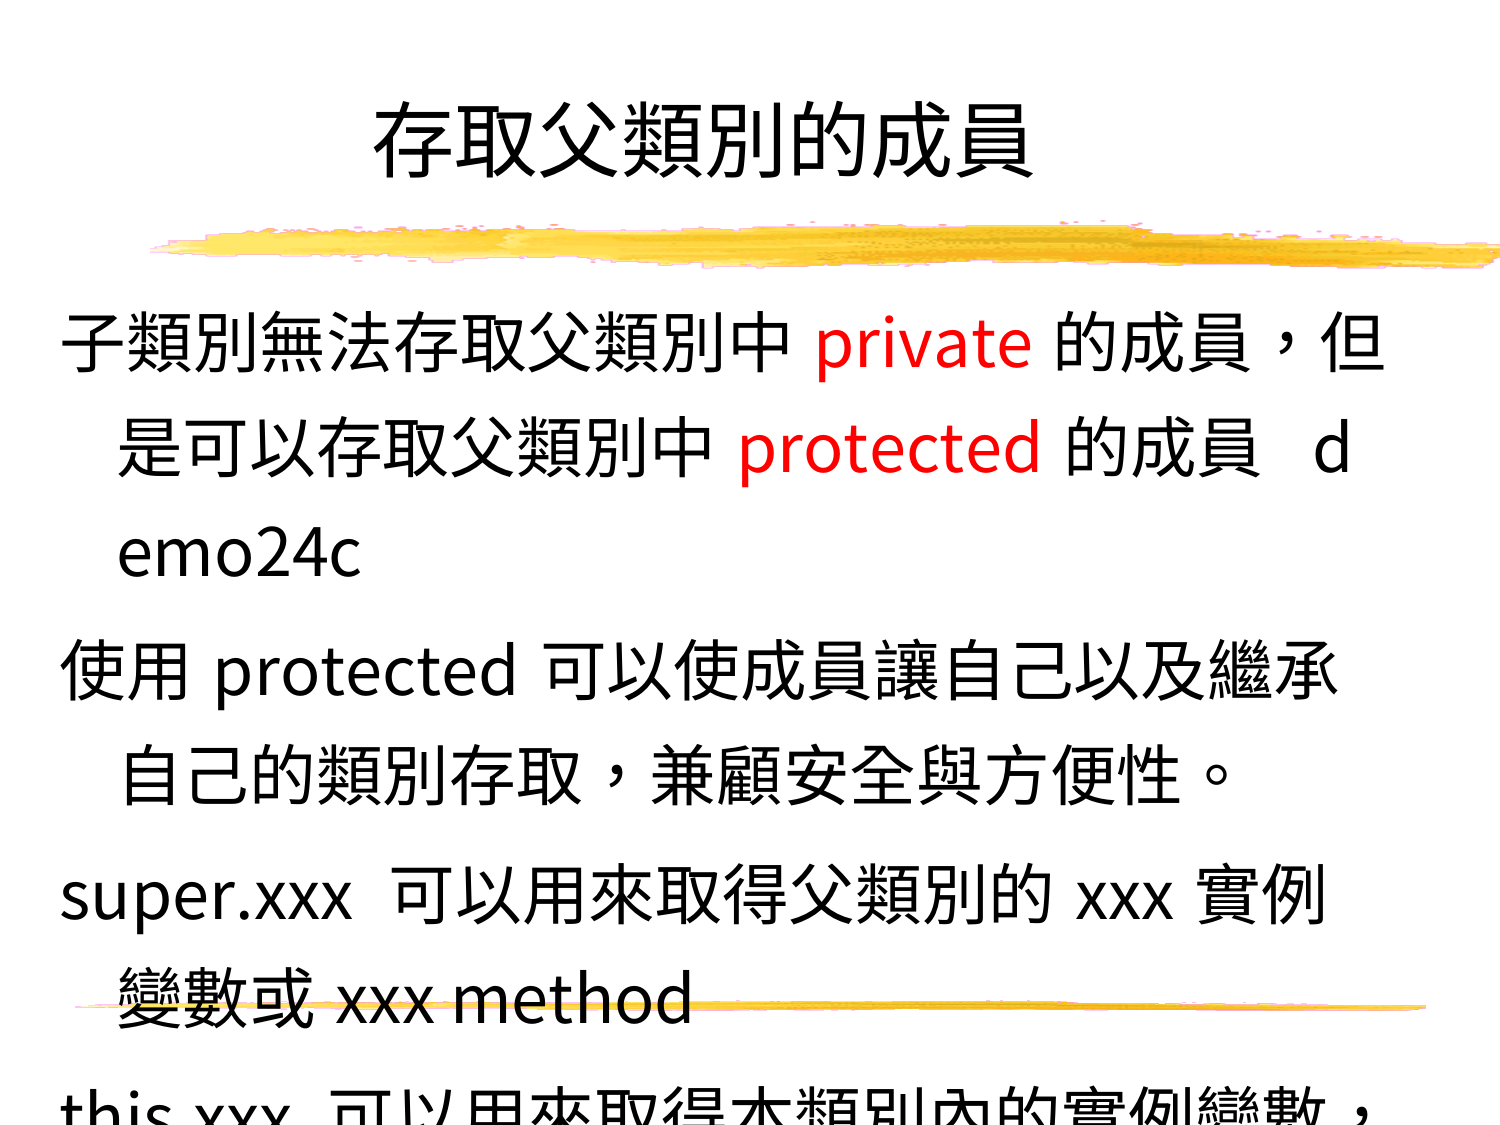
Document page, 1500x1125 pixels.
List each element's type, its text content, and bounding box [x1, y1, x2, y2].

picture [484, 1001, 500, 1013]
picture [422, 1001, 456, 1013]
picture [355, 1001, 381, 1013]
picture [150, 215, 1500, 279]
picture [624, 1001, 645, 1013]
picture [520, 1001, 555, 1013]
picture [75, 1001, 198, 1013]
picture [650, 1001, 658, 1013]
picture [234, 1001, 291, 1013]
picture [297, 1001, 348, 1013]
picture [689, 999, 1426, 1013]
picture [388, 1001, 415, 1013]
picture [561, 1001, 580, 1013]
title 存取父類別的成員 [66, 35, 1342, 226]
picture [609, 1001, 619, 1013]
picture [586, 1001, 603, 1013]
list 子類別無法存取父類別中private的成員，但是可以存取父類別中protected的成員 demo24c 使用protected可以使成員讓自己以及繼承自己的類別存取，兼顧安全與方便性。 super.xxx 可以用來取得父類別的xxx實例變數或xxx method this.xxx 可以用來取得本類別內的實例變數，參考demo24b,demo24c [59, 282, 1388, 1001]
picture [200, 1001, 229, 1013]
picture [462, 1001, 478, 1013]
picture [506, 1001, 516, 1013]
picture [664, 1001, 683, 1013]
